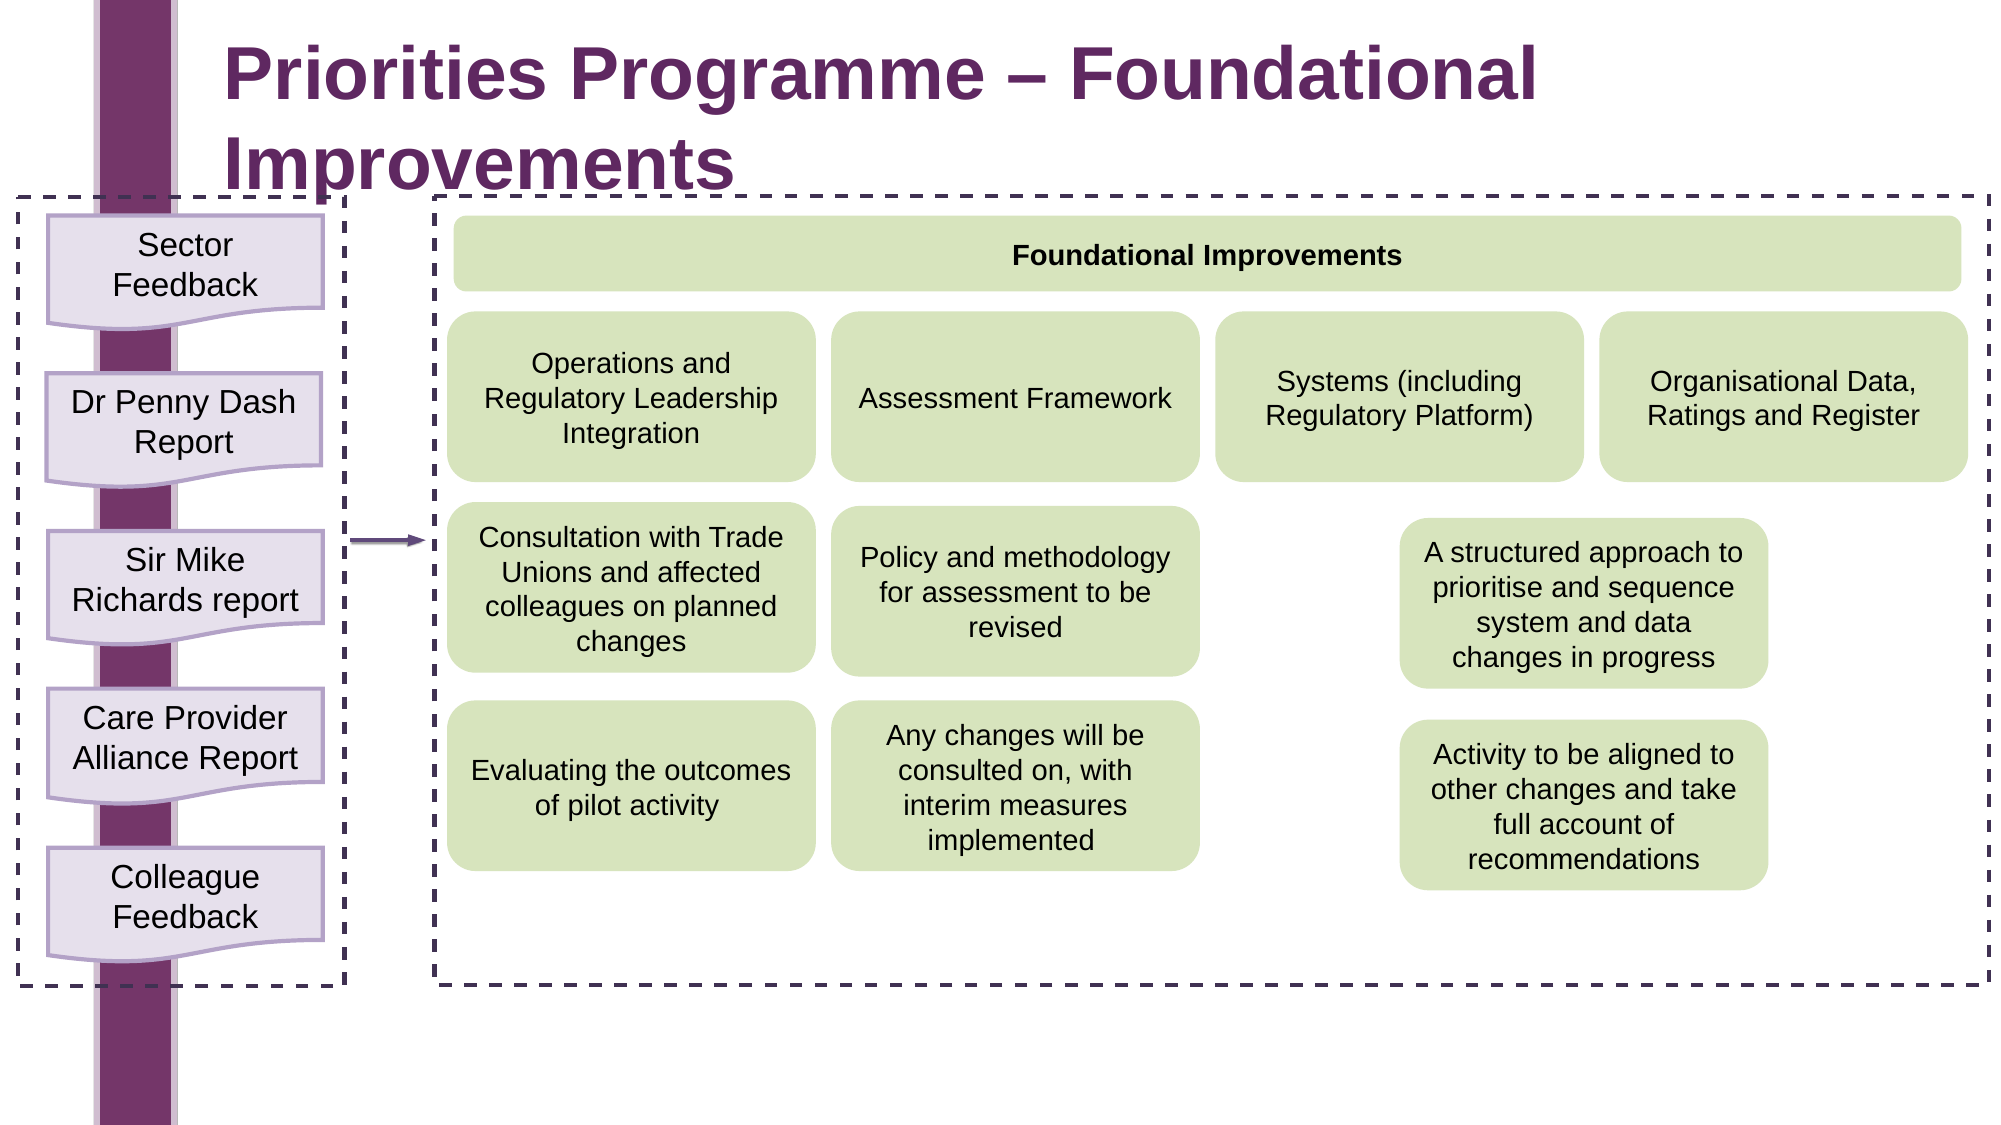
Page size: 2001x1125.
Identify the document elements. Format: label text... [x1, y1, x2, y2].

title Priorities Programme – Foundational Improvements [208, 16, 1989, 155]
text_box Operations and Regulatory Leadership Integration [447, 311, 816, 483]
text_box Organisational Data, Ratings and Register [1599, 311, 1969, 483]
text_box Sector Feedback [48, 215, 323, 329]
text_box Foundational Improvements [453, 215, 1962, 292]
text_box Systems (including Regulatory Platform) [1215, 311, 1585, 483]
text_box Dr Penny Dash Report [46, 373, 322, 487]
text_box Any changes will be consulted on, with interim measures implemented [831, 700, 1200, 872]
text_box Consultation with Trade Unions and affected colleagues on planned changes [447, 502, 816, 673]
text_box Evaluating the outcomes of pilot activity [447, 700, 816, 872]
text_box A structured approach to prioritise and sequence system and data changes in progress [1399, 517, 1769, 689]
text_box [97, 641, 174, 688]
text_box Colleague Feedback [48, 847, 323, 962]
text_box Activity to be aligned to other changes and take full account of recommendations [1399, 719, 1769, 891]
text_box Policy and methodology for assessment to be revised [831, 505, 1200, 677]
text_box [97, 483, 174, 530]
text_box [97, 0, 174, 215]
text_box [97, 800, 174, 847]
text_box [97, 325, 174, 373]
text_box Assessment Framework [831, 311, 1200, 483]
text_box Sir Mike Richards report [48, 530, 323, 645]
text_box Care Provider Alliance Report [48, 688, 323, 804]
text_box [97, 958, 174, 1125]
